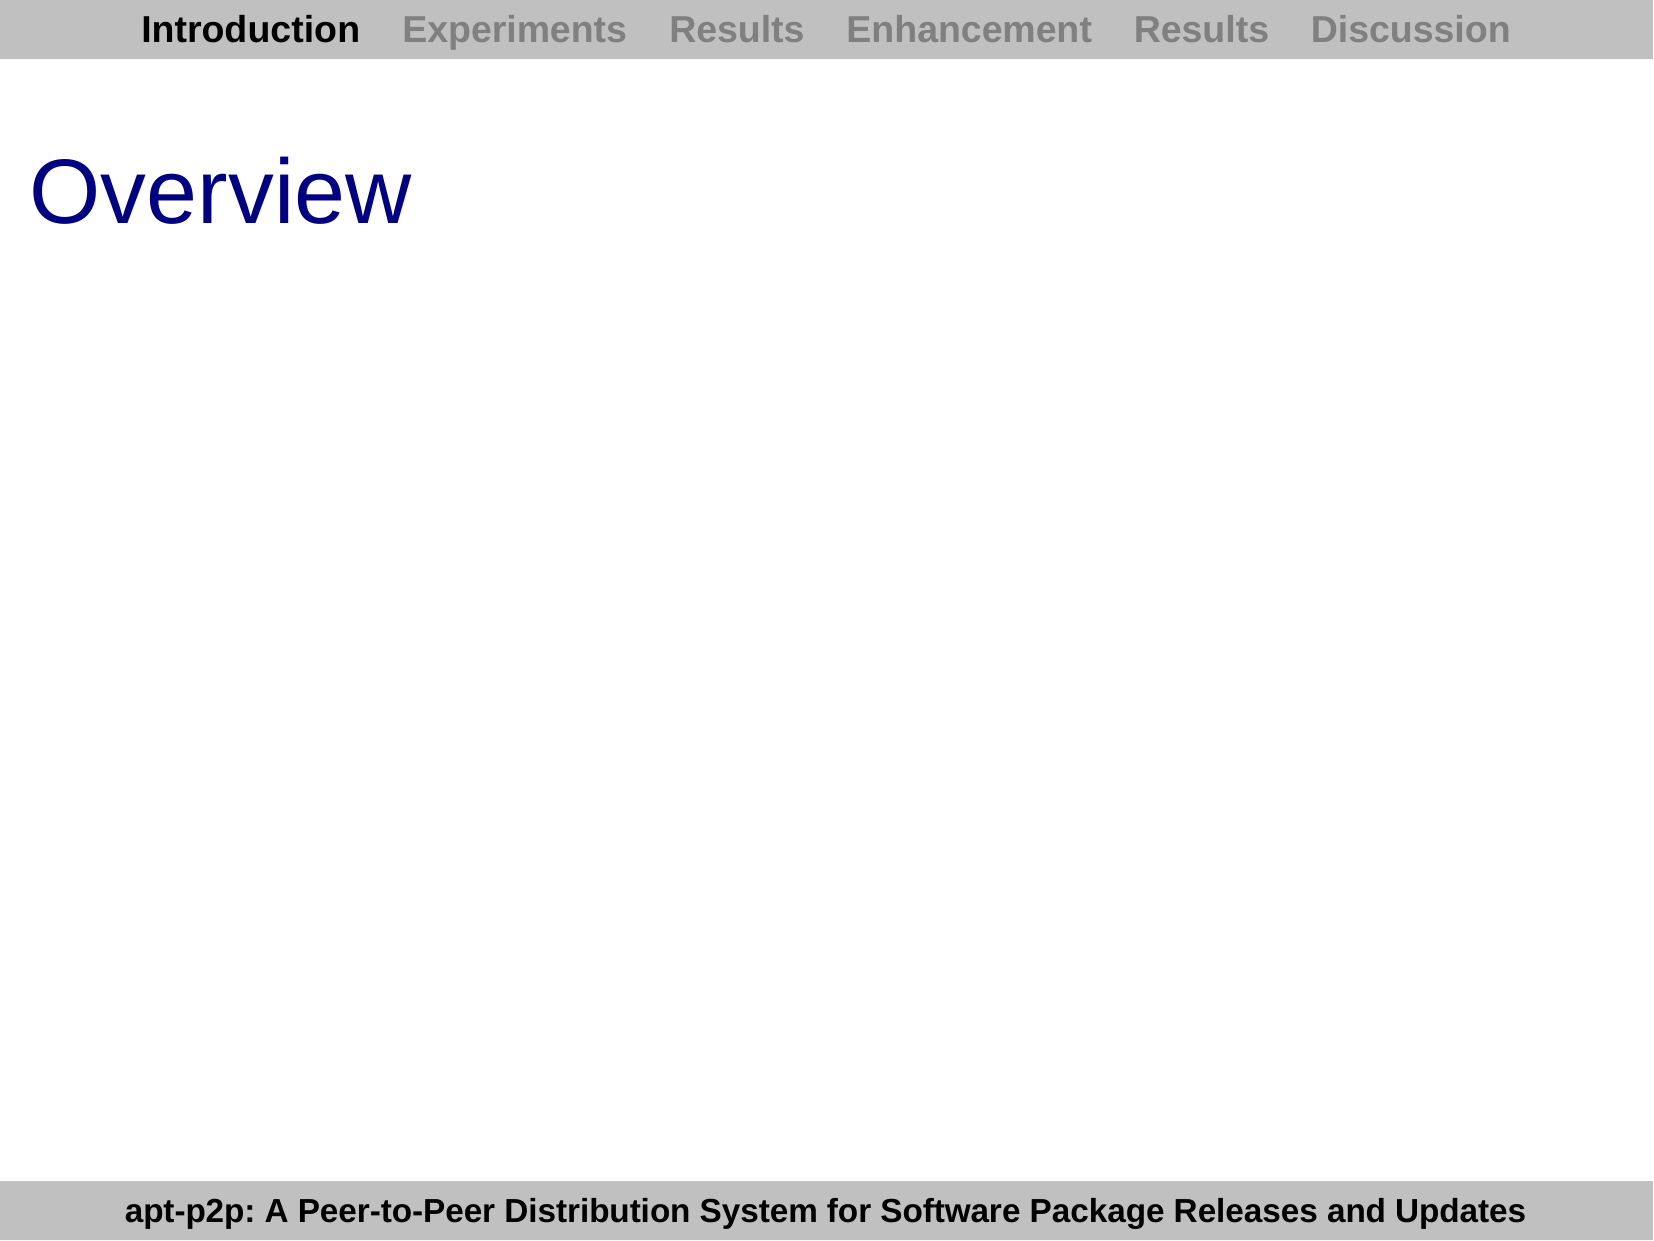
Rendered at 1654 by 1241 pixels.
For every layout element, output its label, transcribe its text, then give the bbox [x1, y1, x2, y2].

title Overview [29, 88, 1442, 296]
